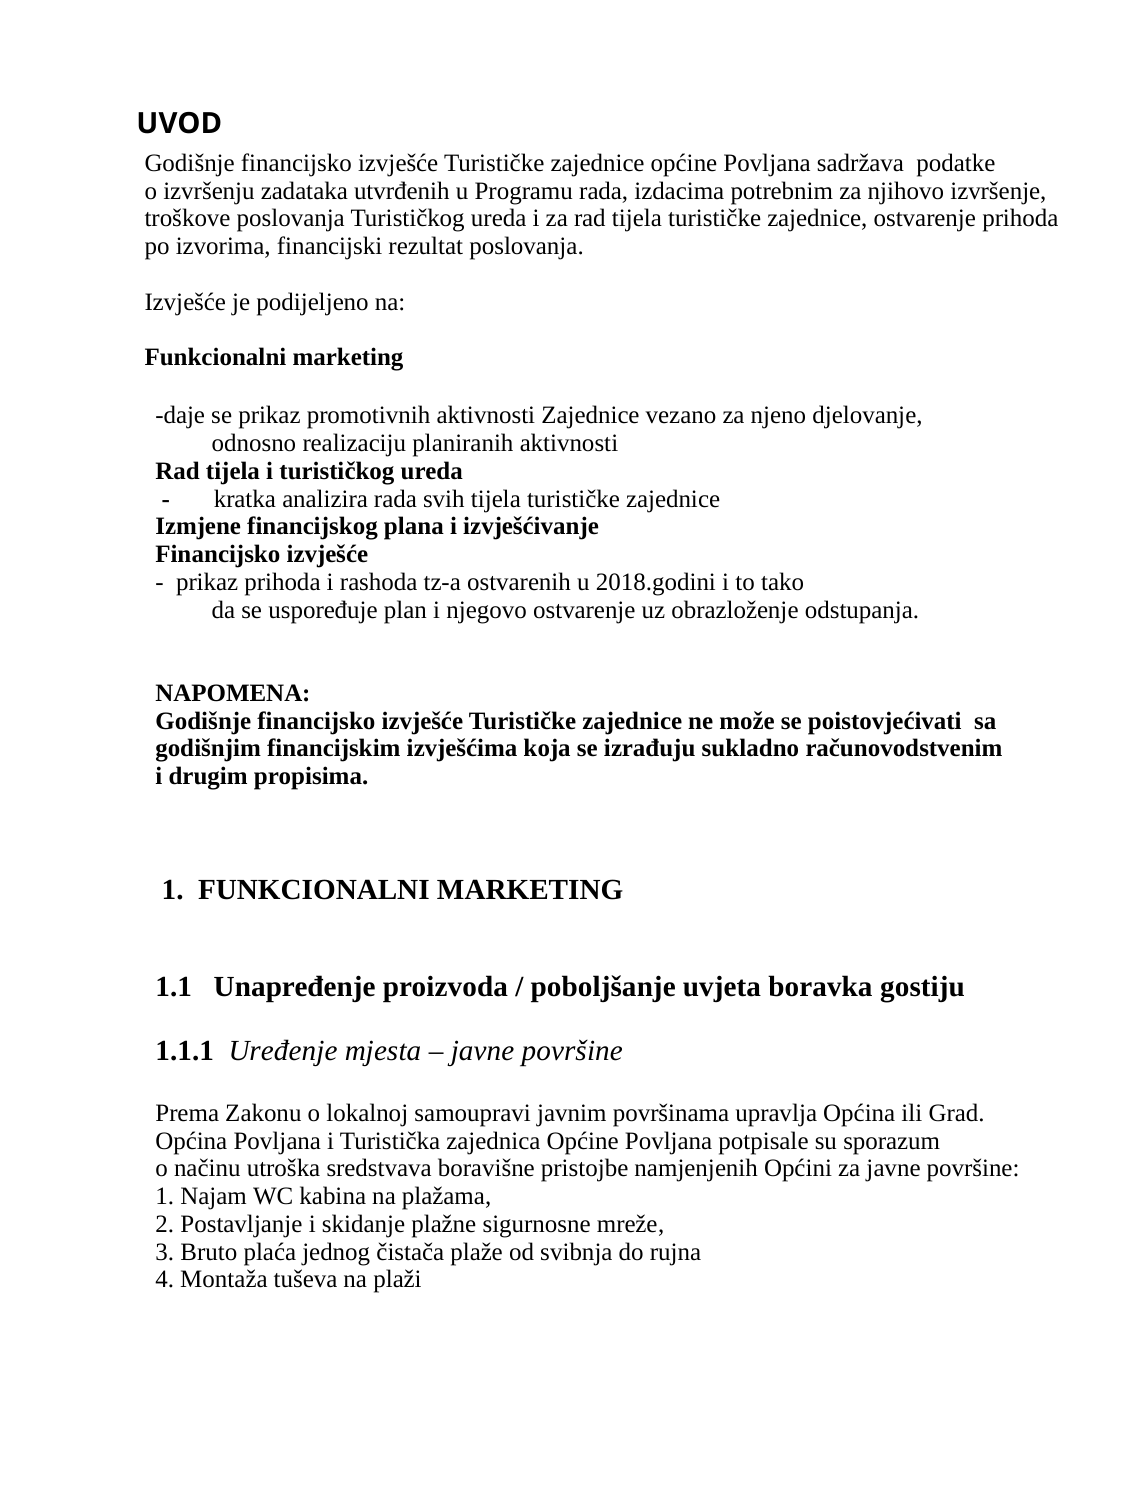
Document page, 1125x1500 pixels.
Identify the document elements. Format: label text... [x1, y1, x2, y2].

title UVOD [56, 60, 303, 184]
text_box -daje se prikaz promotivnih aktivnosti Zajednice vezano za njeno djelovanje, odnosno realizaciju planiranih aktivnosti Rad tijela i turističkog ureda - kratka analizira rada svih tijela turističke zajednice Izmjene financijskog plana i izvješćivanje Financijsko izvješće - prikaz prihoda i rashoda tz-a ostvarenih u 2018.godini i to tako da se uspoređuje plan i njegovo ostvarenje uz obrazloženje odstupanja. NAPOMENA: Godišnje financijsko izvješće Turističke zajednice ne može se poistovjećivati sa godišnjim financijskim izvješćima koja se izrađuju sukladno računovodstvenim i drugim propisima. 1. FUNKCIONALNI MARKETING 1.1 Unapređenje proizvoda / poboljšanje uvjeta boravka gostiju 1.1.1 Uređenje mjesta – javne površine Prema Zakonu o lokalnoj samoupravi javnim površinama upravlja Općina ili Grad. Općina Povljana i Turistička zajednica Općine Povljana potpisale su sporazum o načinu utroška sredstvava boravišne pristojbe namjenjenih Općini za javne površine: 1. Najam WC kabina na plažama, 2. Postavljanje i skidanje plažne sigurnosne mreže, 3. Bruto plaća jednog čistača plaže od svibnja do rujna 4. Montaža tuševa na plaži [140, 367, 1125, 1496]
text_box Godišnje financijsko izvješće Turističke zajednice općine Povljana sadržava podatke o izvršenju zadataka utvrđenih u Programu rada, izdacima potrebnim za njihovo izvršenje, troškove poslovanja Turističkog ureda i za rad tijela turističke zajednice, ostvarenje prihoda po izvorima, financijski rezultat poslovanja. Izvješće je podijeljeno na: Funkcionalni marketing [129, 141, 1125, 367]
